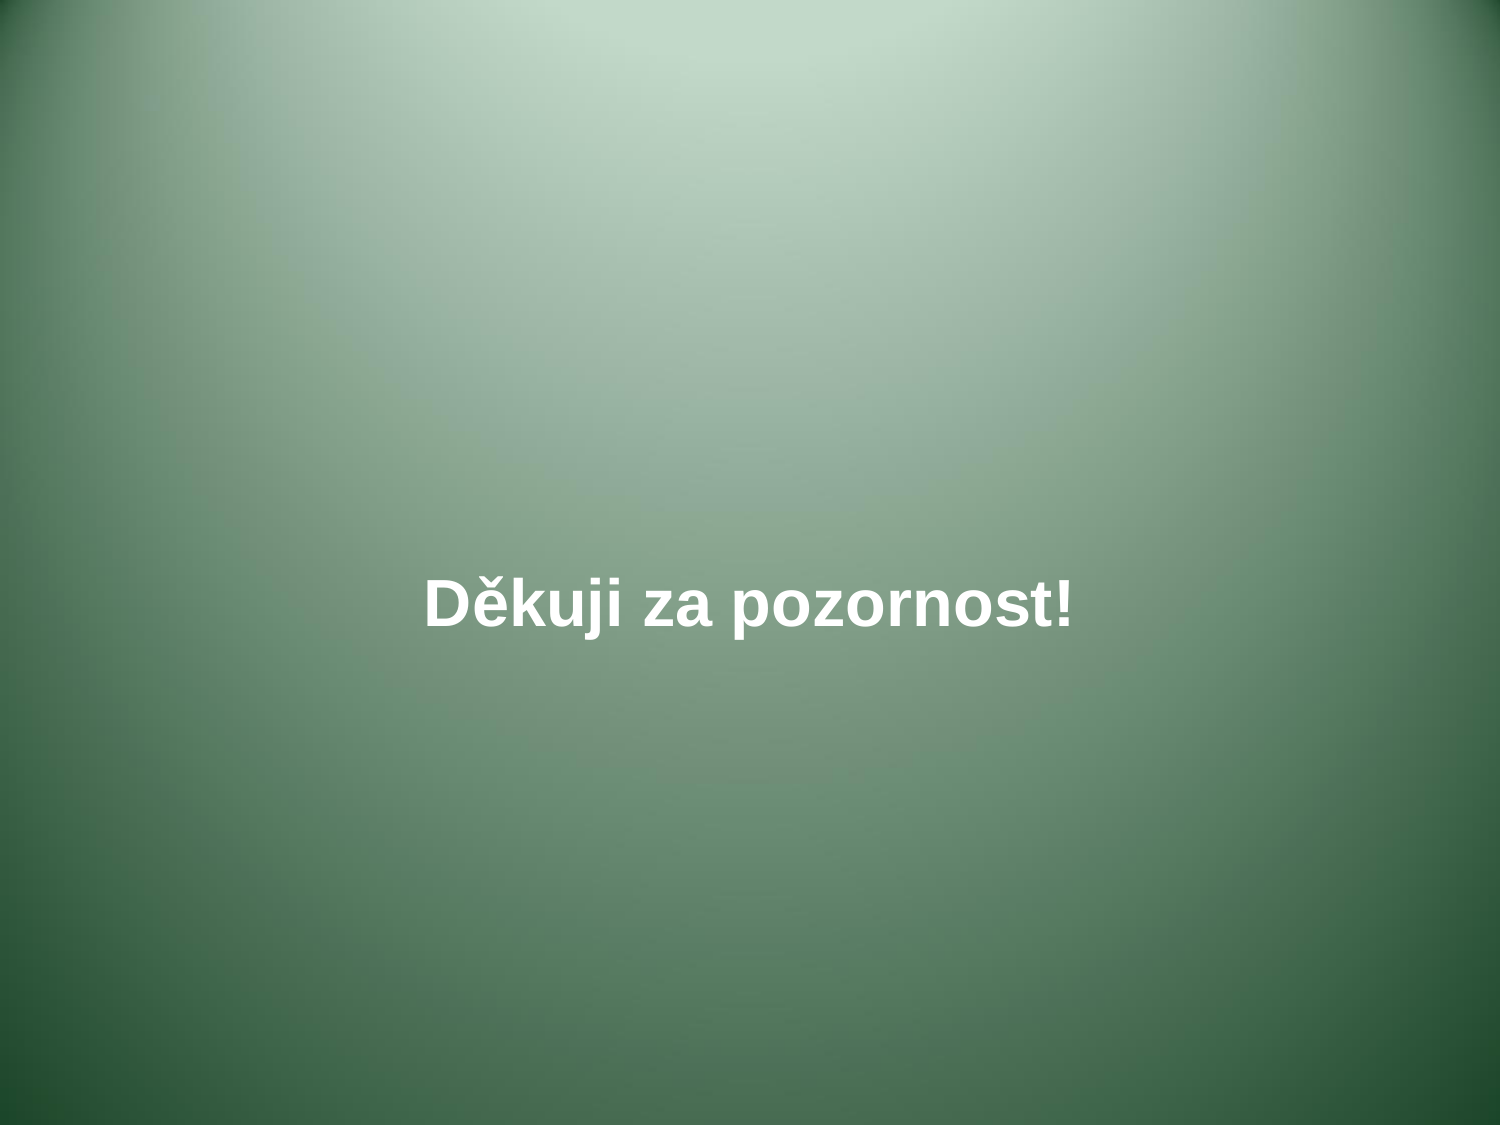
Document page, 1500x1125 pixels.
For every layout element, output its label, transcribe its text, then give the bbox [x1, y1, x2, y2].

picture [0, 0, 1500, 1125]
list Děkuji za pozornost! [75, 262, 1426, 1006]
